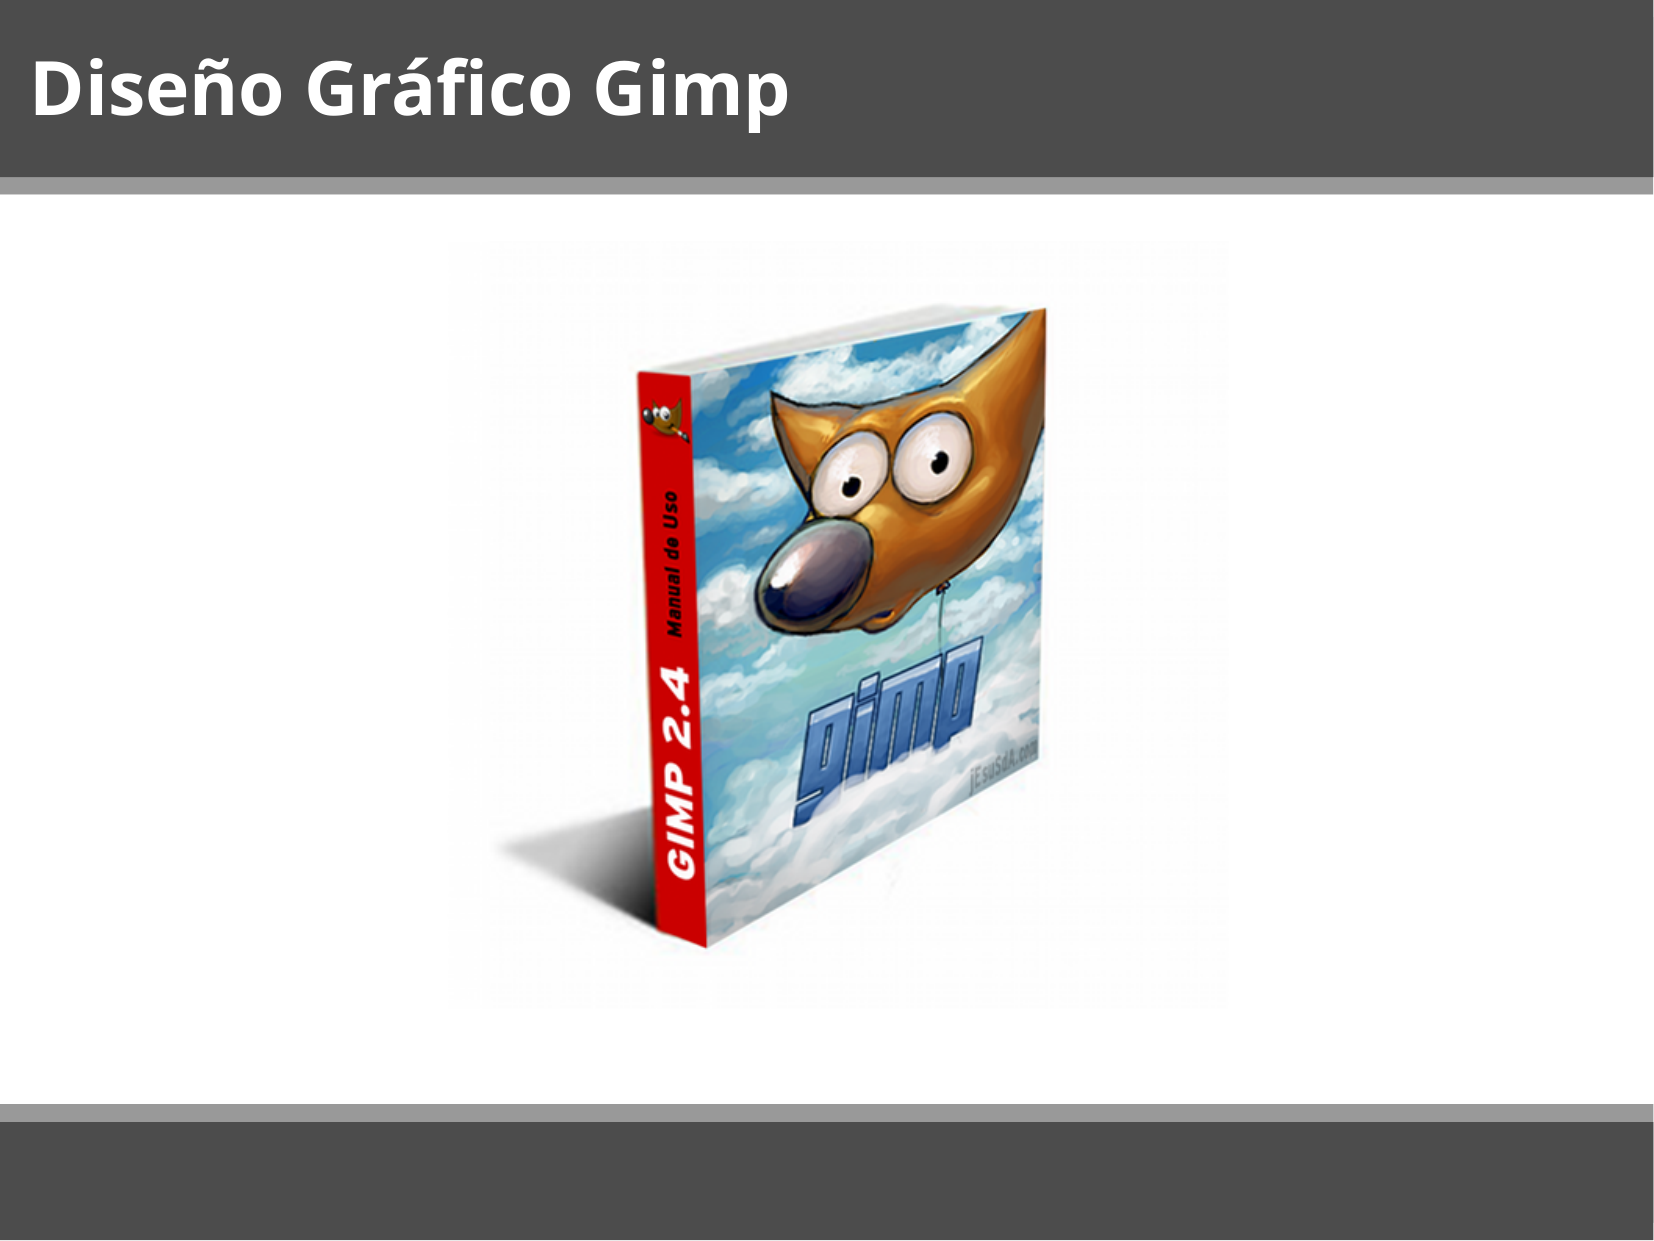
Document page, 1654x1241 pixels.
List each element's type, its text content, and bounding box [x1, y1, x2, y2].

picture [447, 241, 1229, 1009]
title Diseño Gráfico Gimp [29, 15, 1654, 158]
